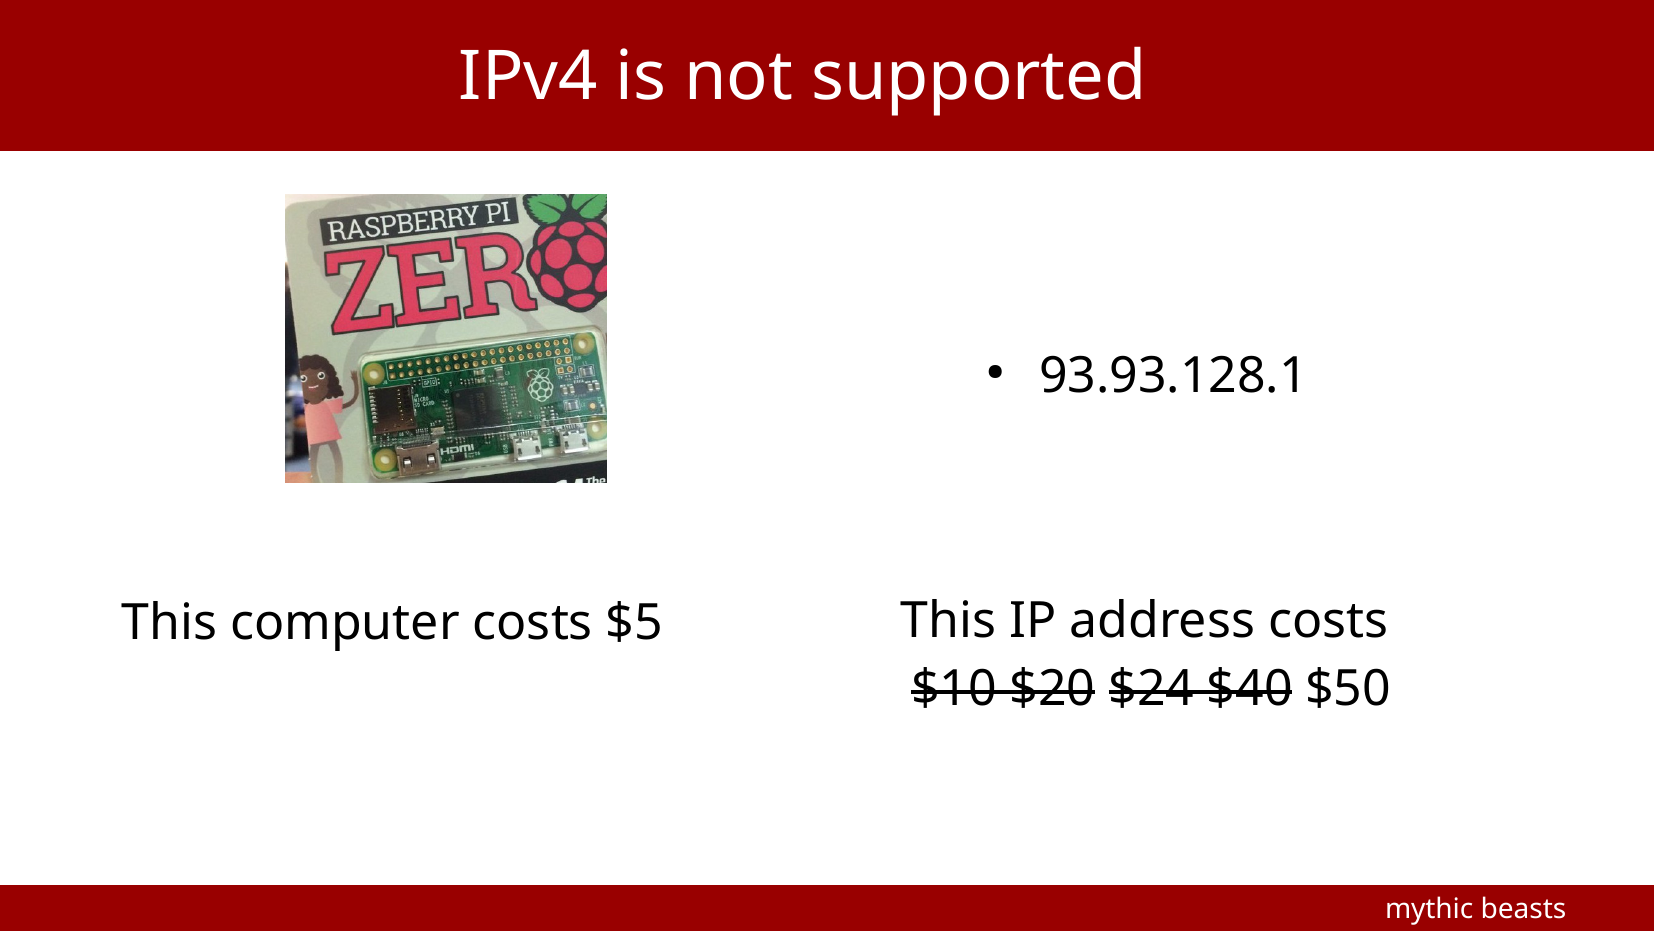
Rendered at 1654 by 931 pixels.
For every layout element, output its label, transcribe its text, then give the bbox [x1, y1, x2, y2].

picture [285, 194, 607, 483]
title IPv4 is not supported [59, 0, 1548, 151]
text_box This computer costs $5 [106, 578, 721, 662]
text_box This IP address costs $10 $20 $24 $40 $50 [886, 576, 1549, 728]
list 93.93.128.1 [968, 338, 1382, 426]
